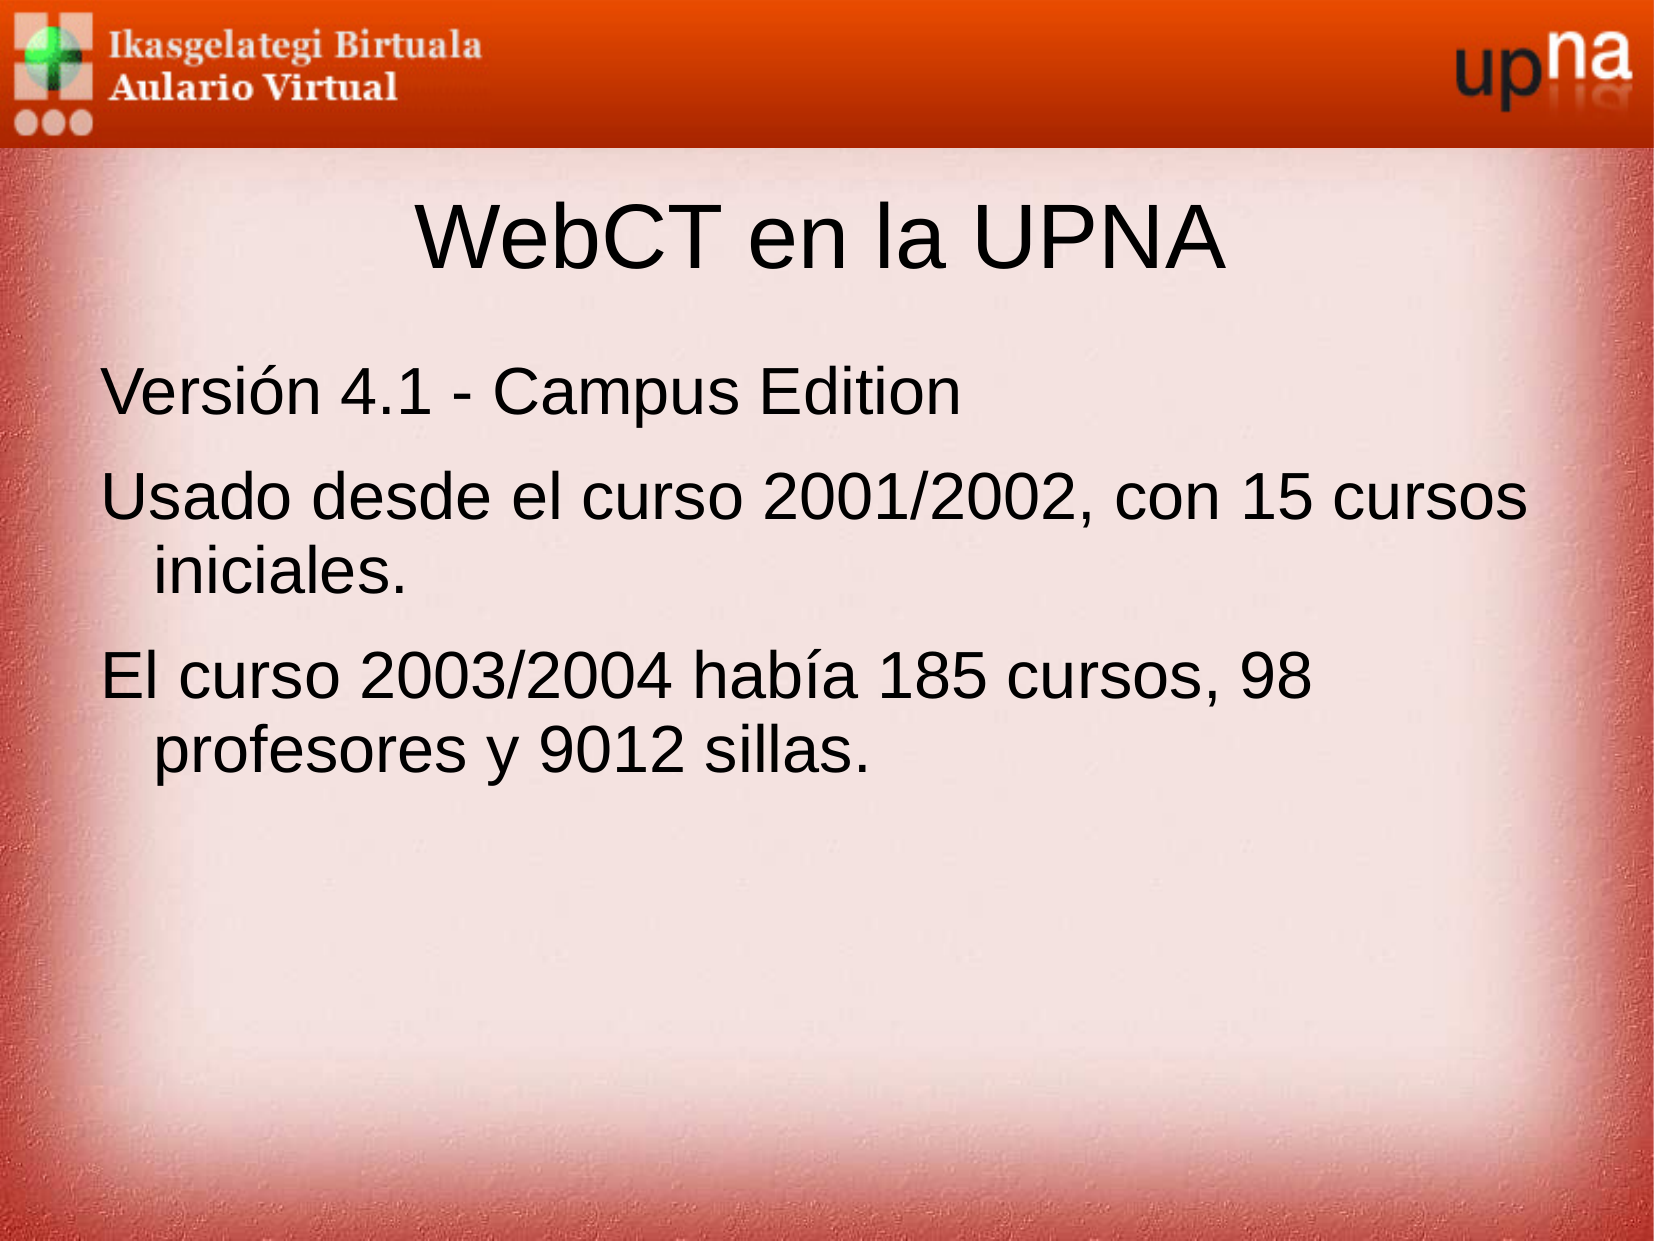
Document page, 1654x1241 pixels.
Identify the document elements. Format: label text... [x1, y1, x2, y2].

picture [0, 0, 1654, 1241]
list Versión 4.1 - Campus Edition Usado desde el curso 2001/2002, con 15 cursos iniciales. El curso 2003/2004 había 185 cursos, 98 profesores y 9012 sillas. [82, 354, 1571, 1094]
title WebCT en la UPNA [76, 147, 1565, 326]
